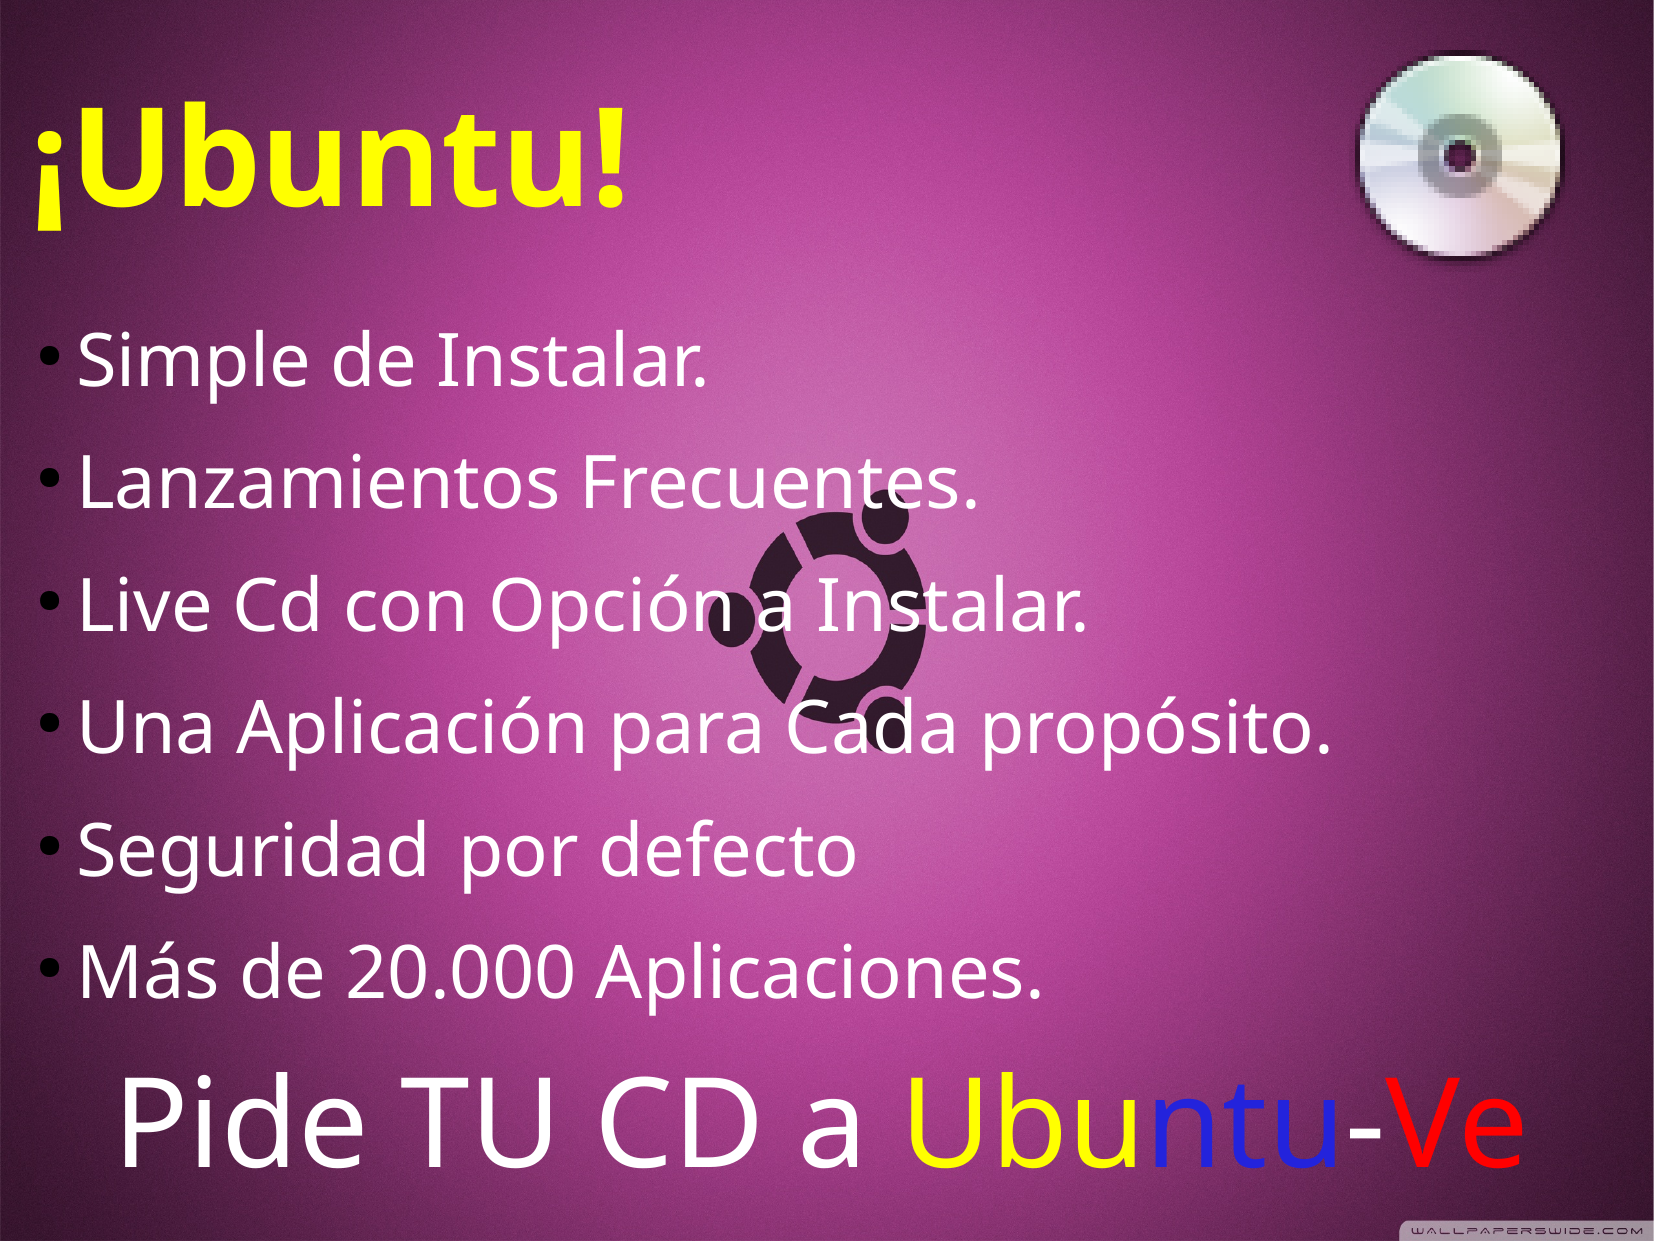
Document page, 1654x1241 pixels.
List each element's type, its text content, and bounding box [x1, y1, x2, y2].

list Simple de Instalar. Lanzamientos Frecuentes. Live Cd con Opción a Instalar. Una Aplicación para Cada propósito. Seguridad por defecto Más de 20.000 Aplicaciones. [23, 307, 1595, 1015]
title Pide TU CD a Ubuntu-Ve [0, 1015, 1642, 1223]
picture [0, 0, 1654, 1241]
title ¡Ubuntu! [0, 49, 1075, 257]
